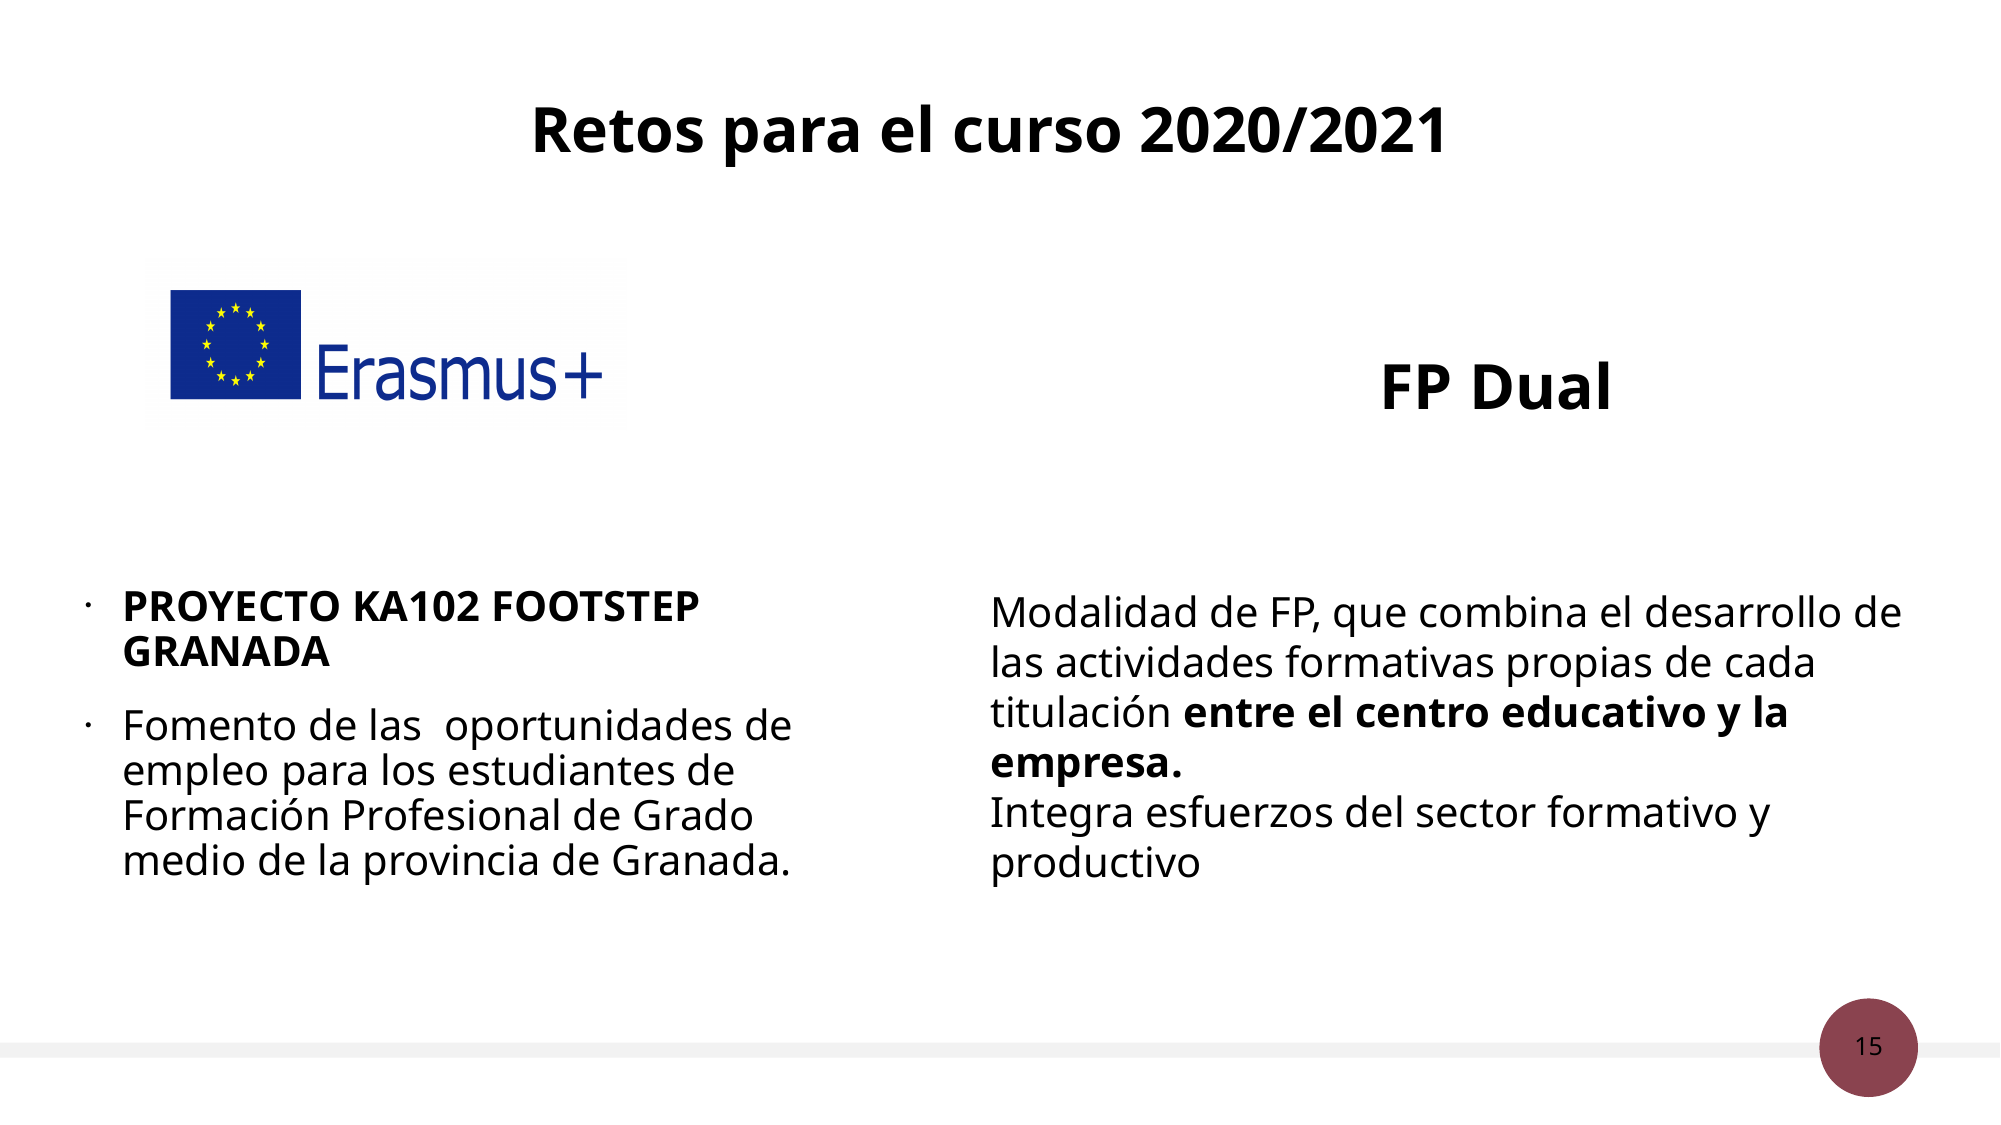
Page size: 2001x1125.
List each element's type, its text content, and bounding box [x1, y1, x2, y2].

text_box Modalidad de FP, que combina el desarrollo de las actividades formativas propias de cada titulación entre el centro educativo y la empresa. Integra esfuerzos del sector formativo y productivo [975, 577, 1976, 893]
text_box FP Dual [1364, 339, 1629, 430]
title Retos para el curso 2020/2021 [103, 91, 1879, 228]
list PROYECTO KA102 FOOTSTEP GRANADA Fomento de las oportunidades de empleo para los estudiantes de Formación Profesional de Grado medio de la provincia de Granada. [70, 578, 856, 763]
picture [145, 258, 627, 431]
